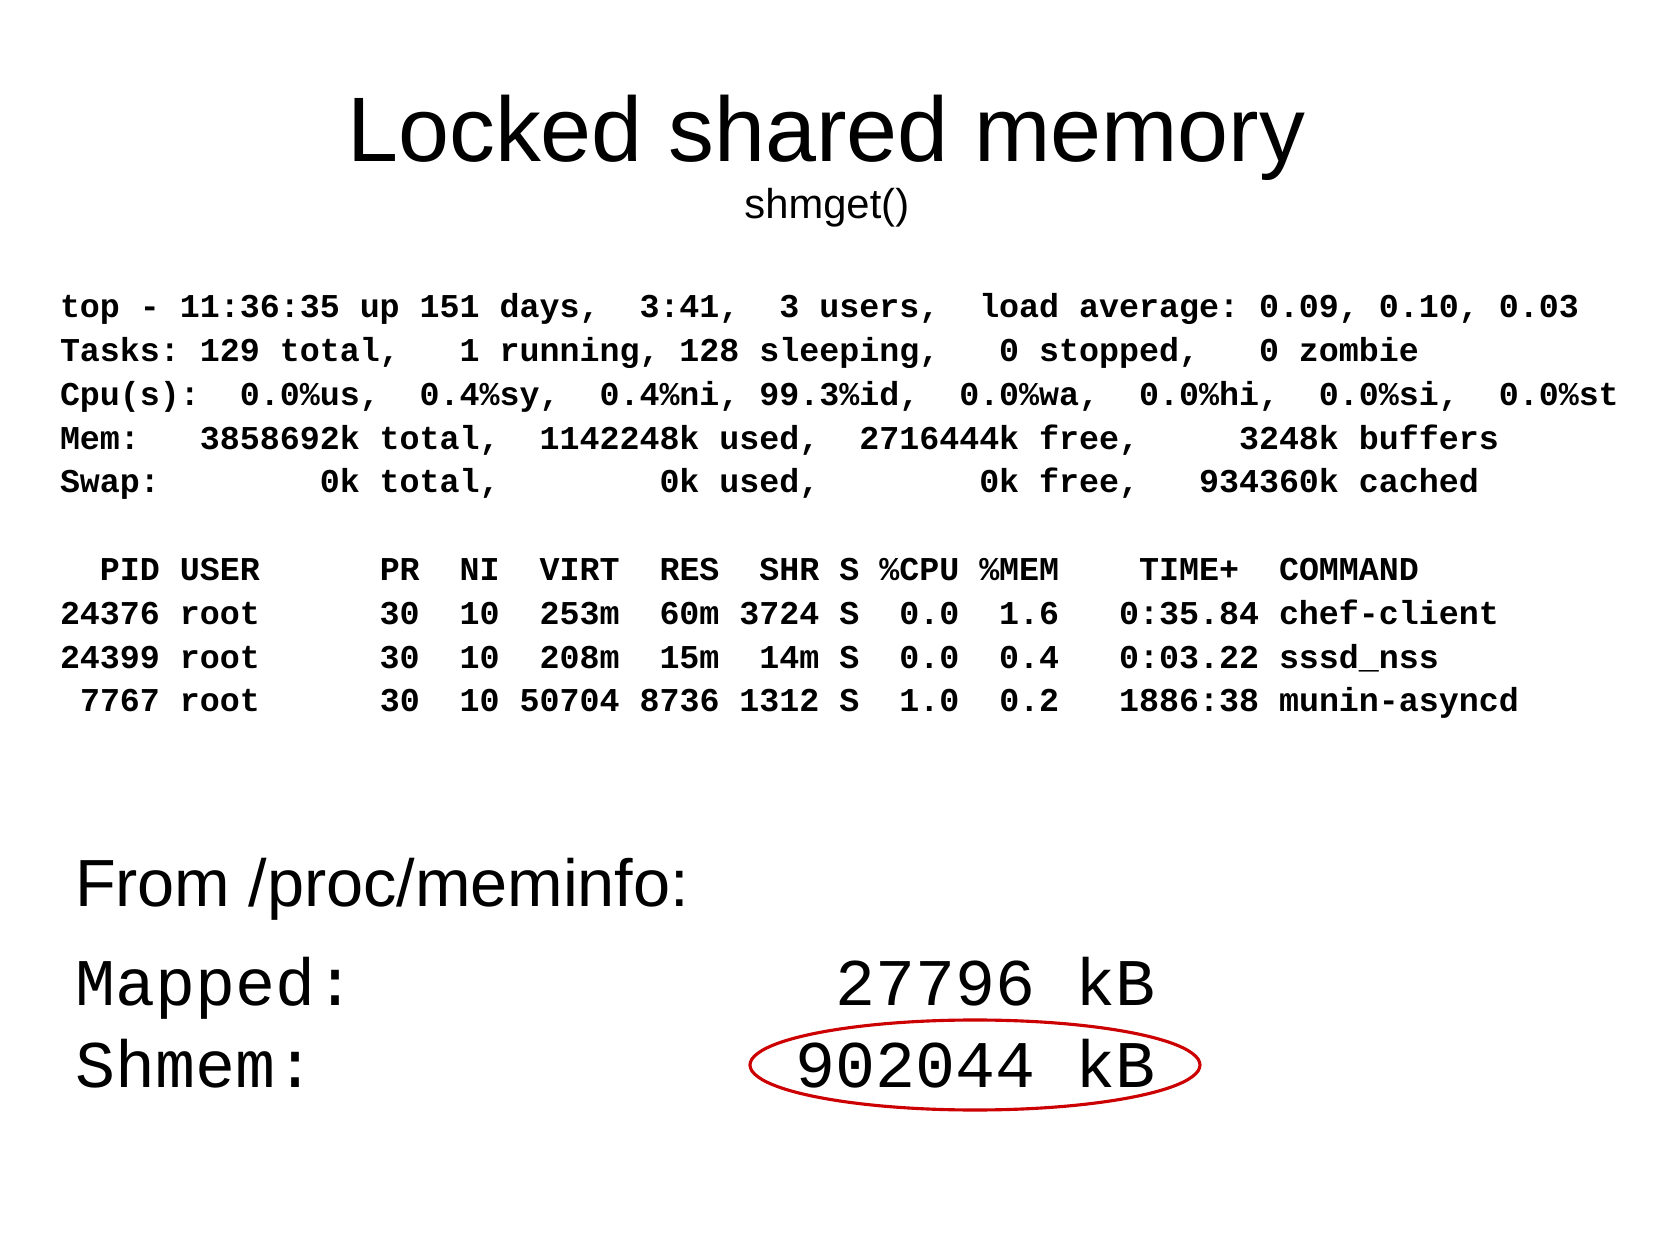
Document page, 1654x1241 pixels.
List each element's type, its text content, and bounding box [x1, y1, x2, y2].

title Locked shared memory shmget() [82, 49, 1571, 257]
list From /proc/meminfo: Mapped: 27796 kB Shmem: 902044 kB [75, 846, 1564, 1237]
list top - 11:36:35 up 151 days, 3:41, 3 users, load average: 0.09, 0.10, 0.03 Tasks: 129 total, 1 running, 128 sleeping, 0 stopped, 0 zombie Cpu(s): 0.0%us, 0.4%sy, 0.4%ni, 99.3%id, 0.0%wa, 0.0%hi, 0.0%si, 0.0%st Mem: 3858692k total, 1142248k used, 2716444k free, 3248k buffers Swap: 0k total, 0k used, 0k free, 934360k cached PID USER PR NI VIRT RES SHR S %CPU %MEM TIME+ COMMAND 24376 root 30 10 253m 60m 3724 S 0.0 1.6 0:35.84 chef-client 24399 root 30 10 208m 15m 14m S 0.0 0.4 0:03.22 sssd_nss 7767 root 30 10 50704 8736 1312 S 1.0 0.2 1886:38 munin-asyncd [60, 290, 1636, 720]
